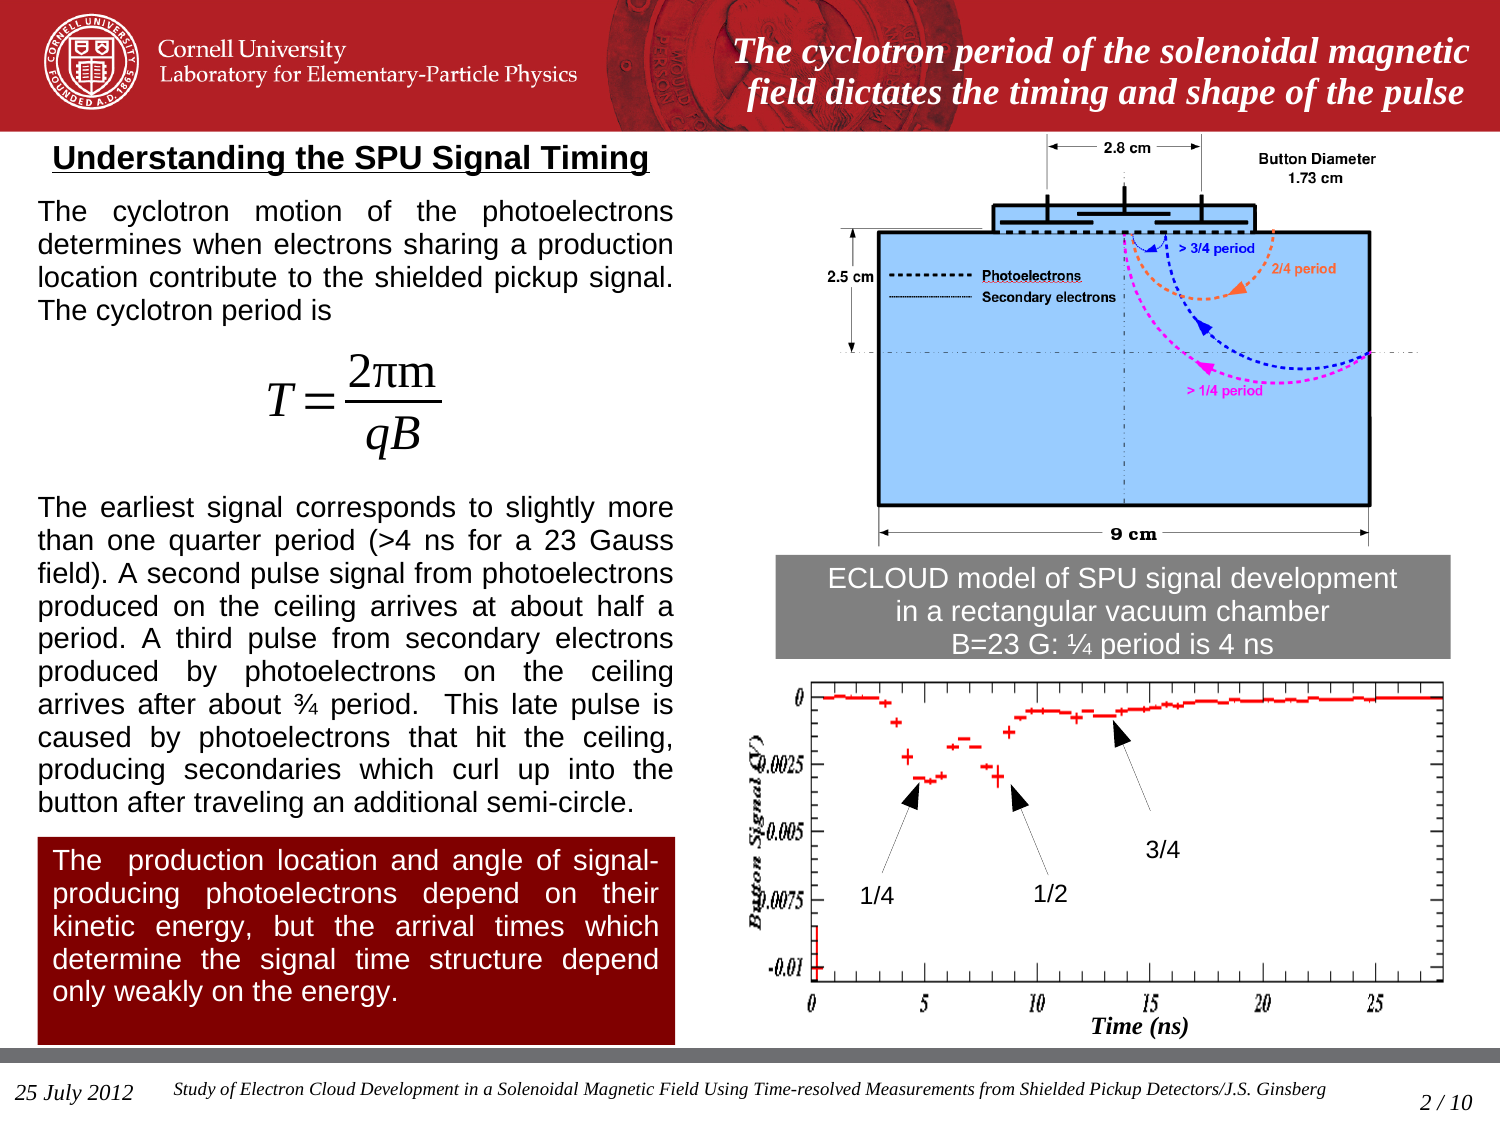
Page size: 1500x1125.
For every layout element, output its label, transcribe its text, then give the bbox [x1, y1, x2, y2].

text_box ECLOUD model of SPU signal development in a rectangular vacuum chamber B=23 G: ¼ period is 4 ns [775, 554, 1451, 659]
text_box 1/2 [994, 802, 1107, 986]
text_box Time (ns) [990, 1005, 1291, 1048]
text_box The production location and angle of signal-producing photoelectrons depend on their kinetic energy, but the arrival times which determine the signal time structure depend only weakly on the energy. [37, 836, 676, 1045]
picture [0, 0, 712, 132]
text_box 3/4 [1106, 758, 1220, 942]
title The cyclotron period of the solenoidal magnetic field dictates the timing and shape of the pulse [712, 0, 1500, 143]
text_box Understanding the SPU Signal Timing [37, 116, 676, 188]
picture [731, 659, 1459, 1032]
chart [258, 343, 451, 461]
subtitle The cyclotron motion of the photoelectrons determines when electrons sharing a production location contribute to the shielded pickup signal. The cyclotron period is The earliest signal corresponds to slightly more than one quarter period (>4 ns for a 23 Gauss field). A second pulse signal from photoelectrons produced on the ceiling arrives at about half a period. A third pulse from secondary electrons produced by photoelectrons on the ceiling arrives after about ¾ period. This late pulse is caused by photoelectrons that hit the ceiling, producing secondaries which curl up into the button after traveling an additional semi-circle. [37, 195, 676, 819]
picture [824, 134, 1425, 554]
text_box 1/4 [820, 803, 934, 987]
